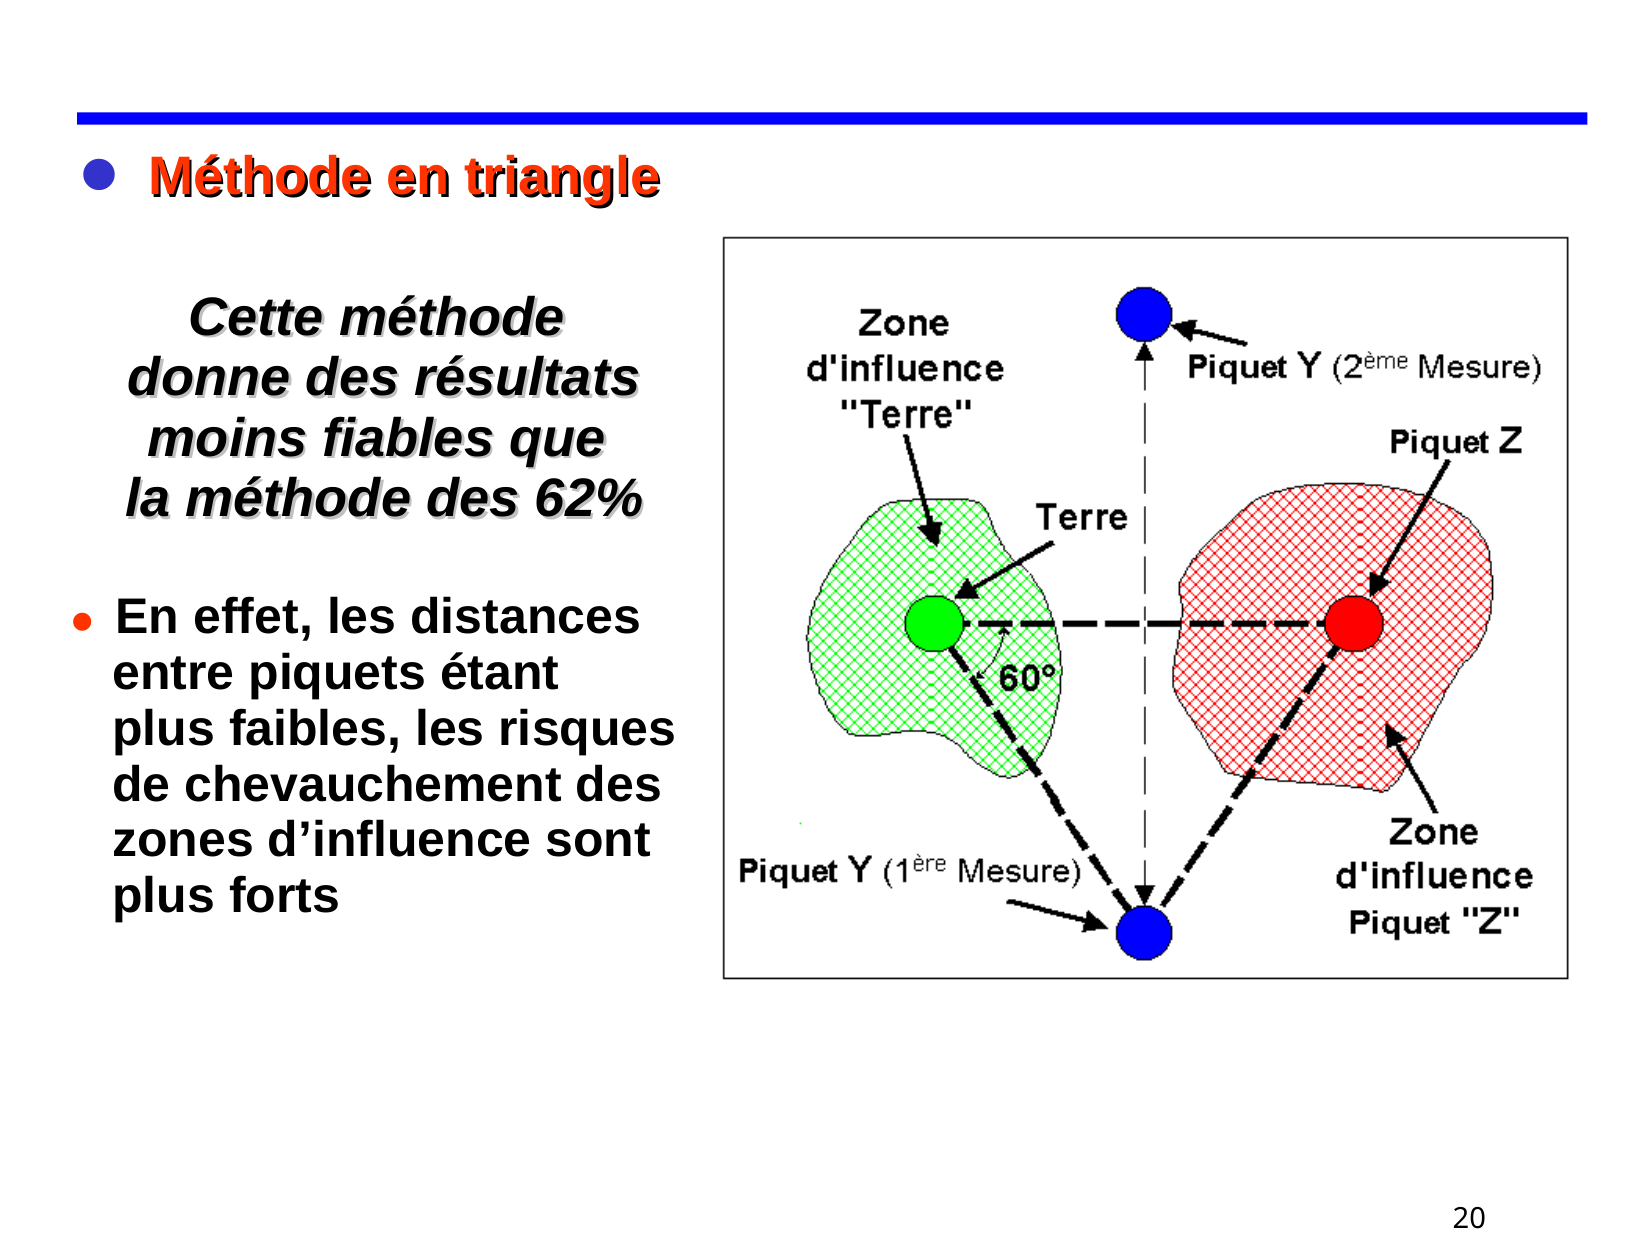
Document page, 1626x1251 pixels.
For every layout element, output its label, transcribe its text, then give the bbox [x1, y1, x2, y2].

text_box Cette méthode donne des résultats moins fiables que la méthode des 62%  En effet, les distances entre piquets étant plus faibles, les risques de chevauchement des zones d’influence sont plus forts [54, 277, 701, 932]
chart [717, 232, 1575, 992]
text_box  Méthode en triangle [62, 137, 726, 215]
